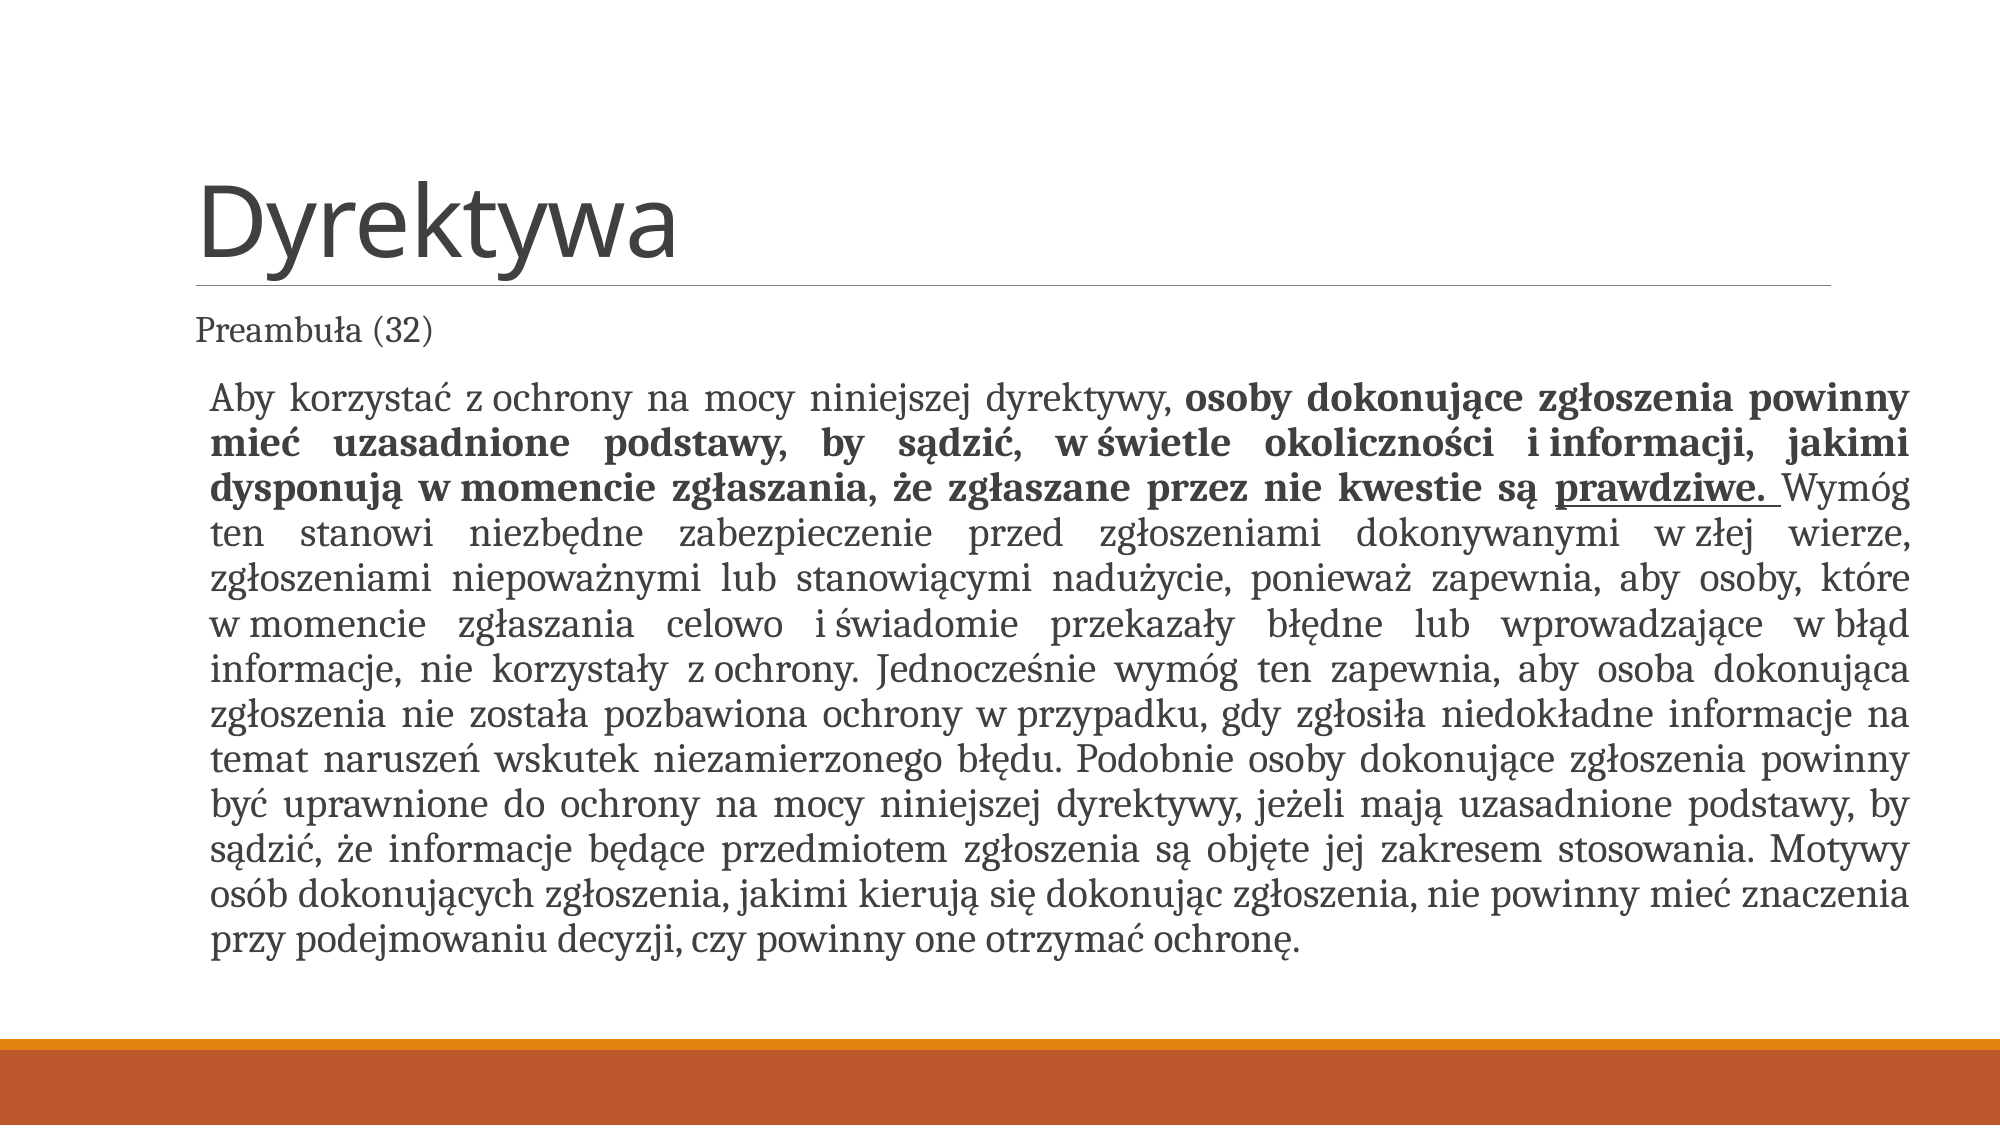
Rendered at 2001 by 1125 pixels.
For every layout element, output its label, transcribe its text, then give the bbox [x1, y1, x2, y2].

list Preambuła (32) Aby korzystać z ochrony na mocy niniejszej dyrektywy, osoby dokonujące zgłoszenia powinny mieć uzasadnione podstawy, by sądzić, w świetle okoliczności i informacji, jakimi dysponują w momencie zgłaszania, że zgłaszane przez nie kwestie są prawdziwe. Wymóg ten stanowi niezbędne zabezpieczenie przed zgłoszeniami dokonywanymi w złej wierze, zgłoszeniami niepoważnymi lub stanowiącymi nadużycie, ponieważ zapewnia, aby osoby, które w momencie zgłaszania celowo i świadomie przekazały błędne lub wprowadzające w błąd informacje, nie korzystały z ochrony. Jednocześnie wymóg ten zapewnia, aby osoba dokonująca zgłoszenia nie została pozbawiona ochrony w przypadku, gdy zgłosiła niedokładne informacje na temat naruszeń wskutek niezamierzonego błędu. Podobnie osoby dokonujące zgłoszenia powinny być uprawnione do ochrony na mocy niniejszej dyrektywy, jeżeli mają uzasadnione podstawy, by sądzić, że informacje będące przedmiotem zgłoszenia są objęte jej zakresem stosowania. Motywy osób dokonujących zgłoszenia, jakimi kierują się dokonując zgłoszenia, nie powinny mieć znaczenia przy podejmowaniu decyzji, czy powinny one otrzymać ochronę. [180, 302, 1914, 1036]
title Dyrektywa [180, 47, 1831, 286]
